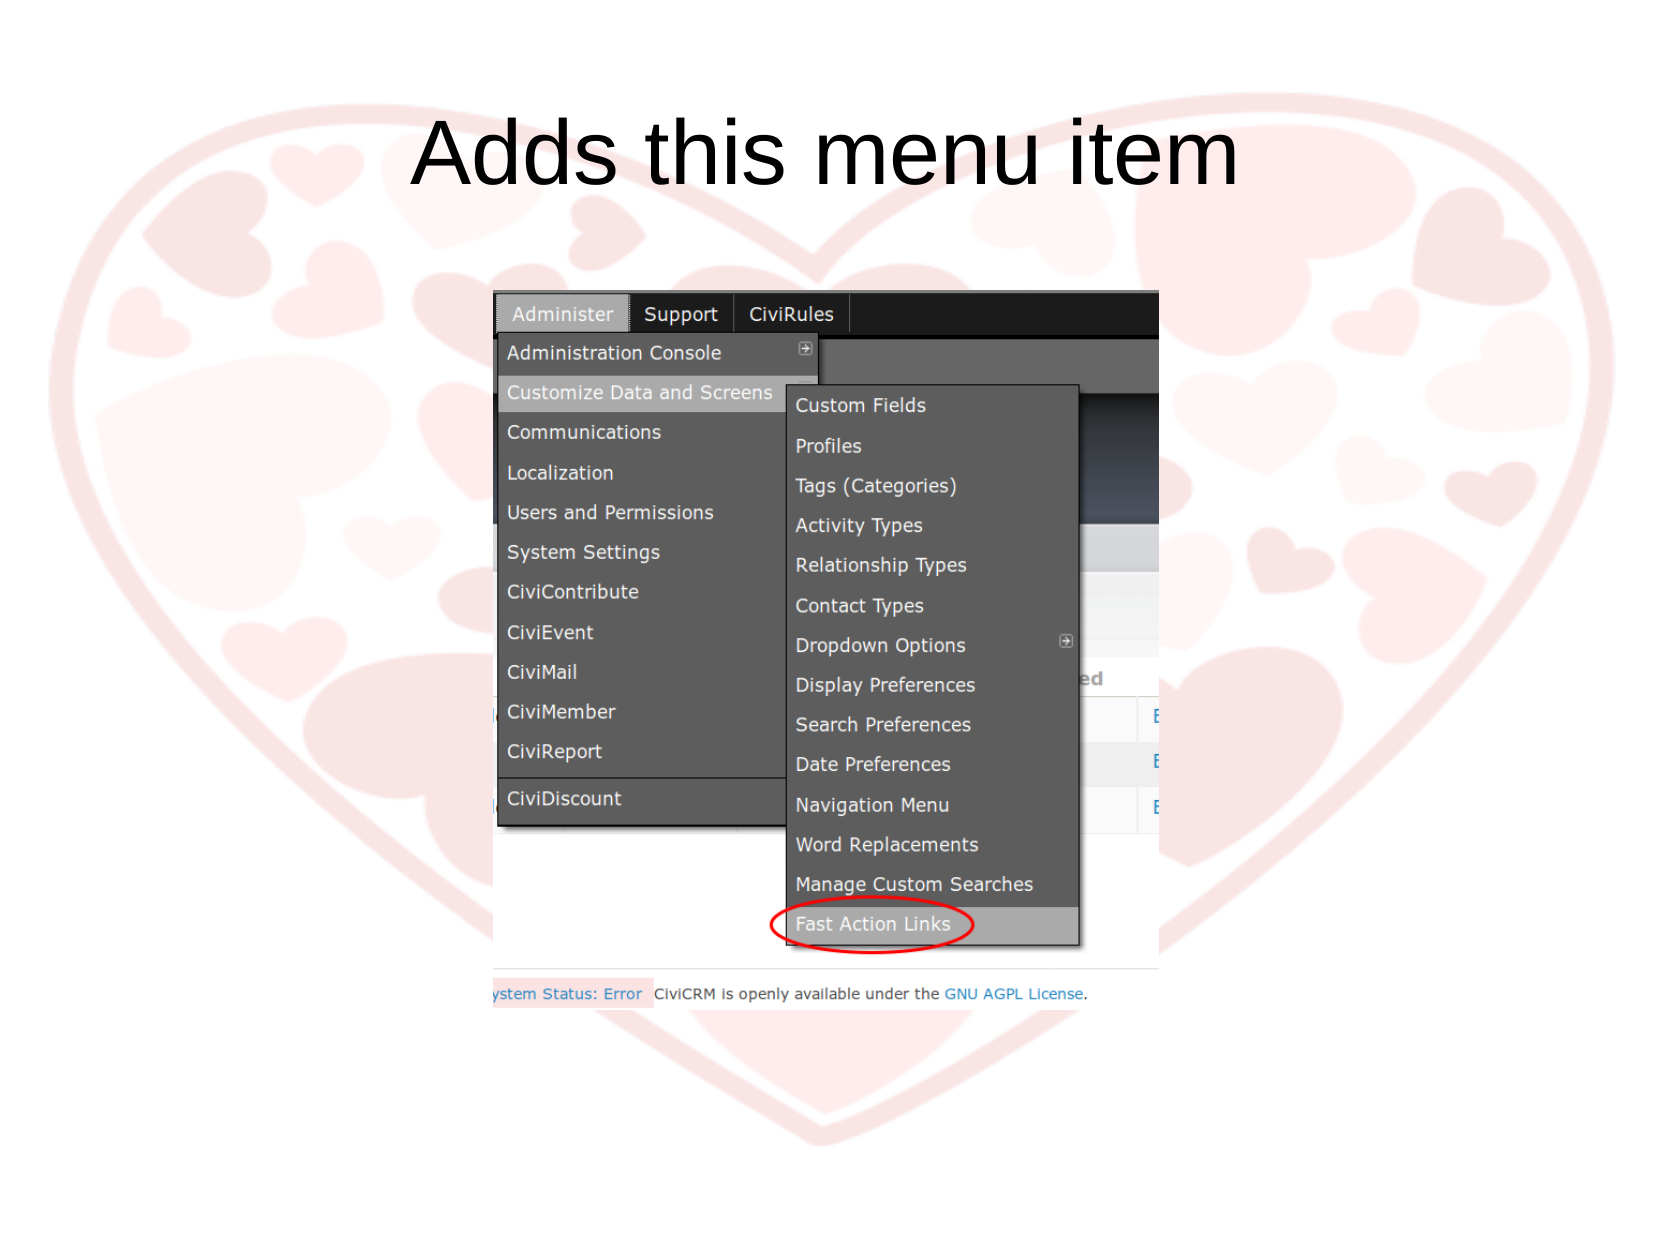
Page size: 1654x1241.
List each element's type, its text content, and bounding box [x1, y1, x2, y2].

picture [493, 290, 1159, 1010]
title Adds this menu item [82, 49, 1571, 257]
